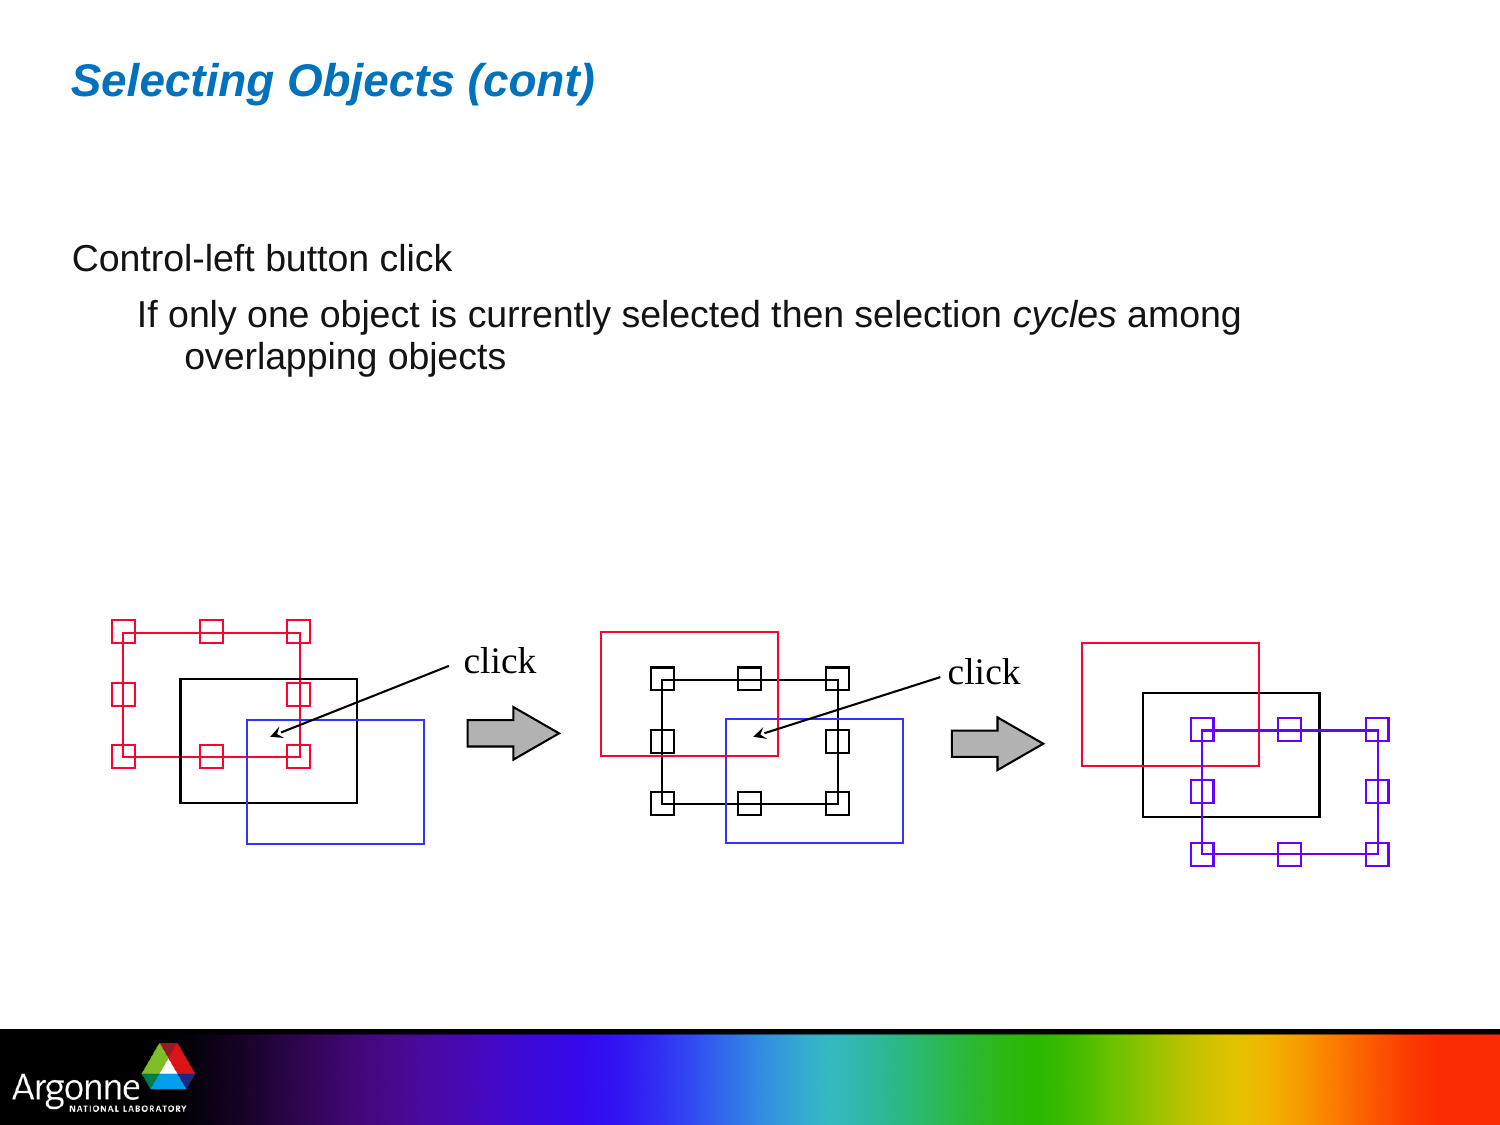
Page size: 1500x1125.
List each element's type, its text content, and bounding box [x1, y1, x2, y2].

text_box [467, 707, 560, 760]
list Control-left button click If only one object is currently selected then selection cycles among overlapping objects [56, 229, 1359, 481]
text_box click [448, 632, 552, 690]
text_box [951, 717, 1044, 771]
text_box click [932, 643, 1037, 700]
title Selecting Objects (cont) [55, 40, 1361, 125]
picture [0, 1029, 1500, 1125]
